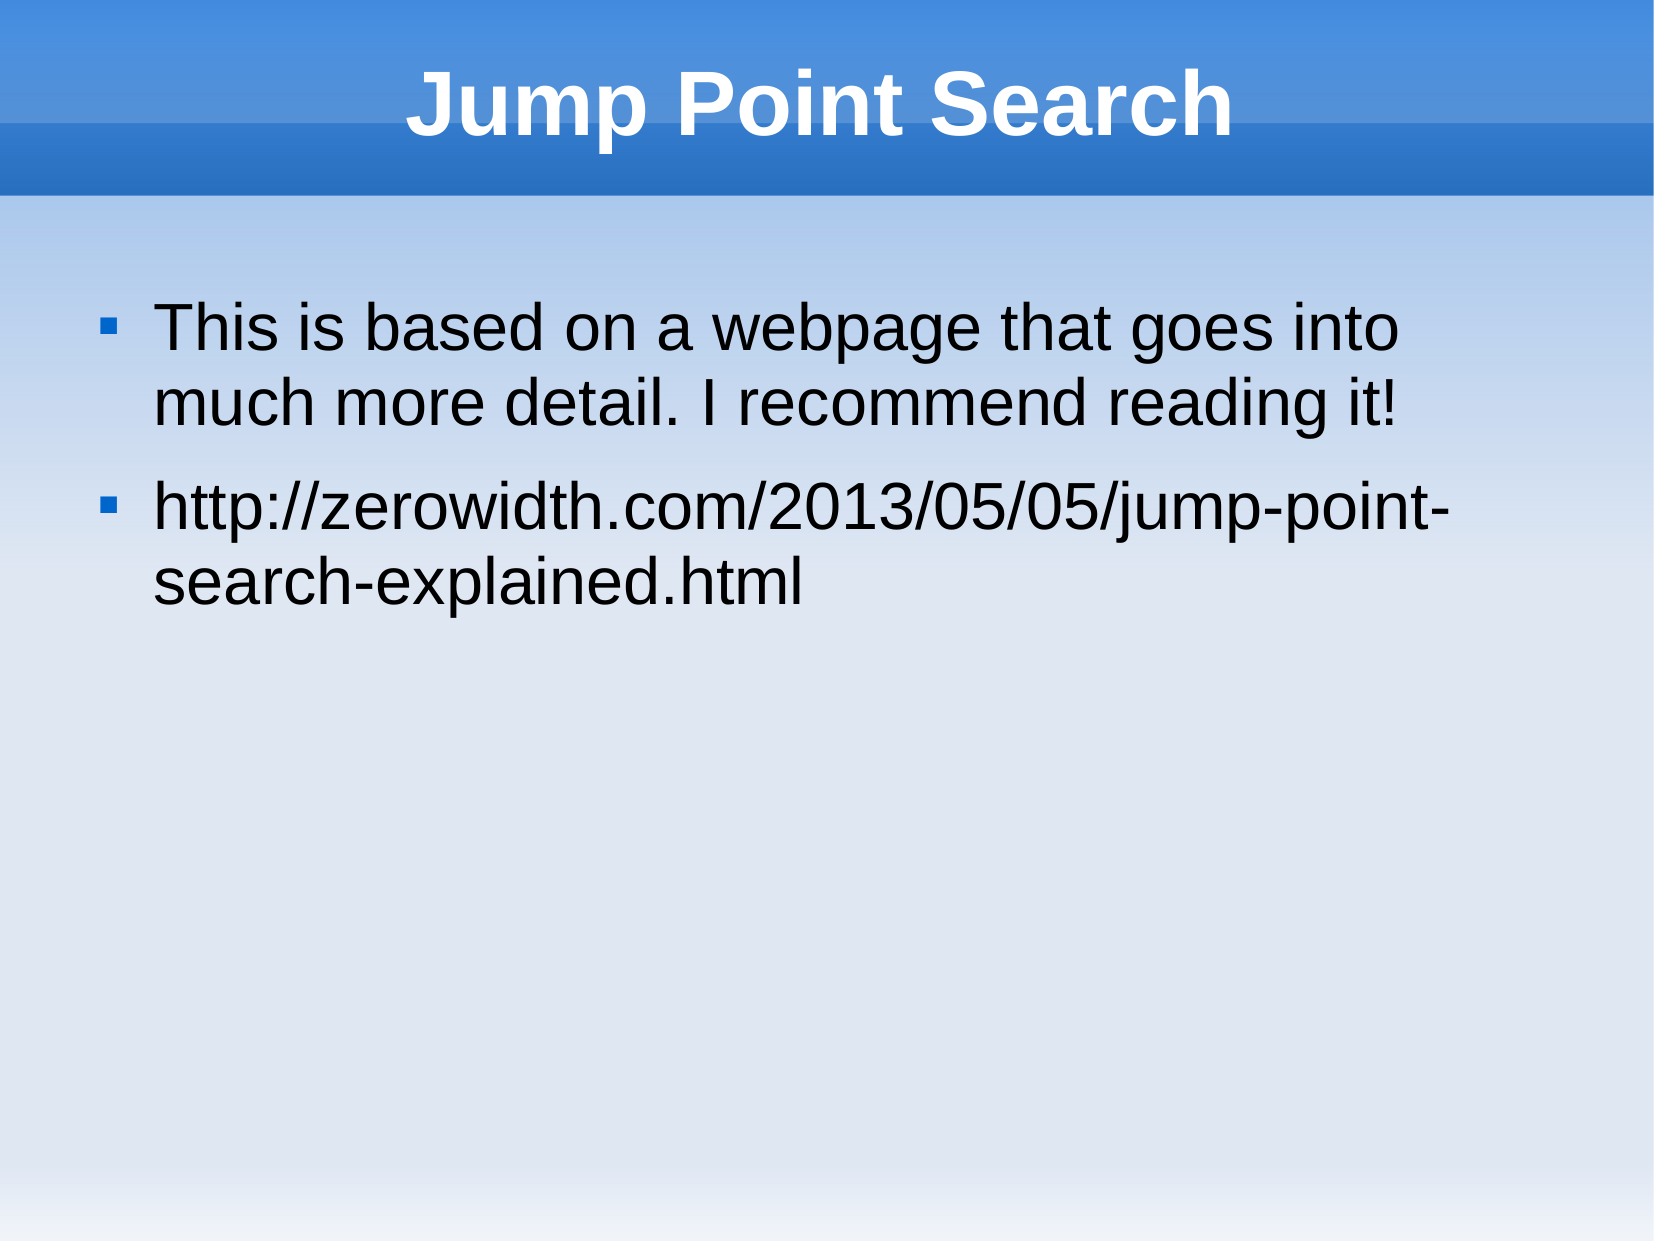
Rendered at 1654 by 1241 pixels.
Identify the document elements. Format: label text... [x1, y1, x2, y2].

picture [0, 0, 1654, 1241]
list This is based on a webpage that goes into much more detail. I recommend reading it! http://zerowidth.com/2013/05/05/jump-point-search-explained.html [82, 290, 1571, 1109]
title Jump Point Search [76, 0, 1565, 208]
